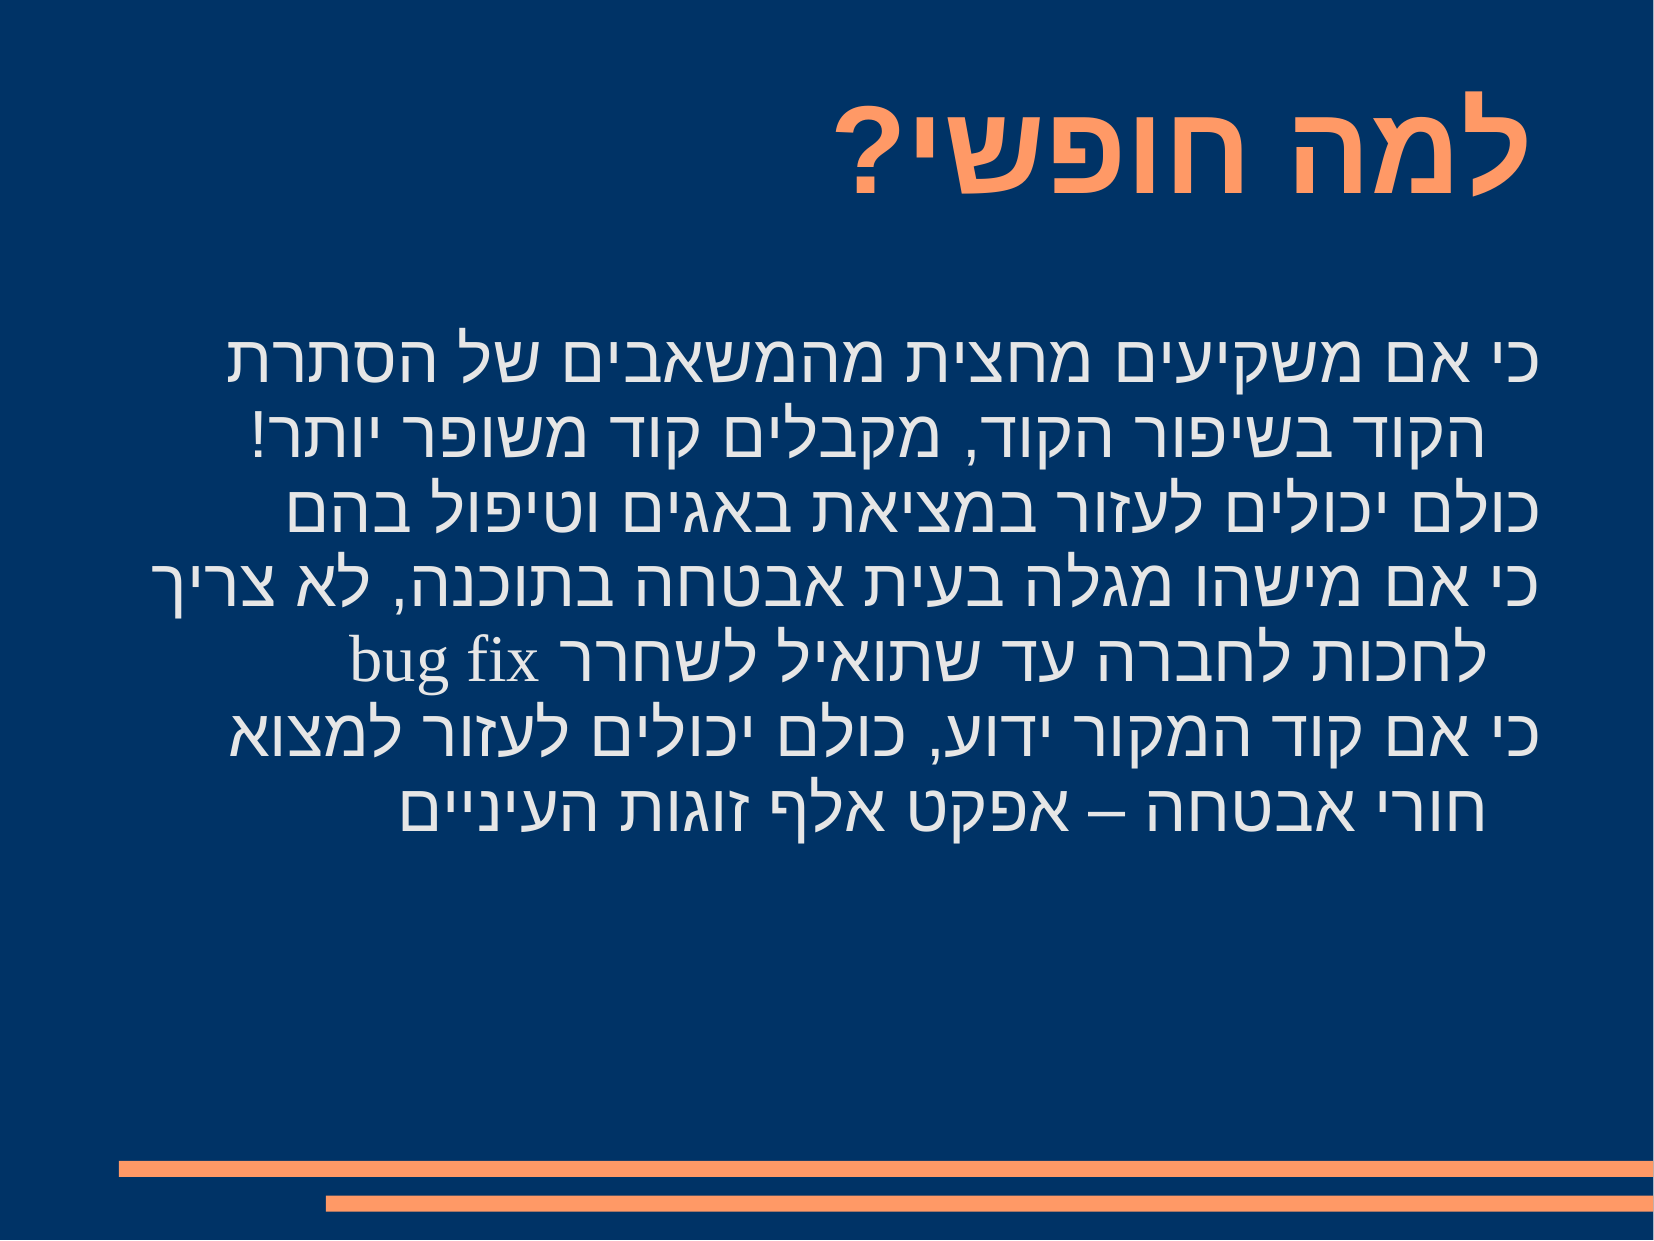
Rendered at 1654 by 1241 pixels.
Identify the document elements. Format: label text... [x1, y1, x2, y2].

title למה חופשי? [121, 46, 1534, 254]
list כי אם משקיעים מחצית מהמשאבים של הסתרת הקוד בשיפור הקוד, מקבלים קוד משופר יותר! כולם יכולים לעזור במציאת באגים וטיפול בהם כי אם מישהו מגלה בעית אבטחה בתוכנה, לא צריך לחכות לחברה עד שתואיל לשחרר bug fix כי אם קוד המקור ידוע, כולם יכולים לעזור למצוא חורי אבטחה – אפקט אלף זוגות העיניים [121, 322, 1561, 1133]
